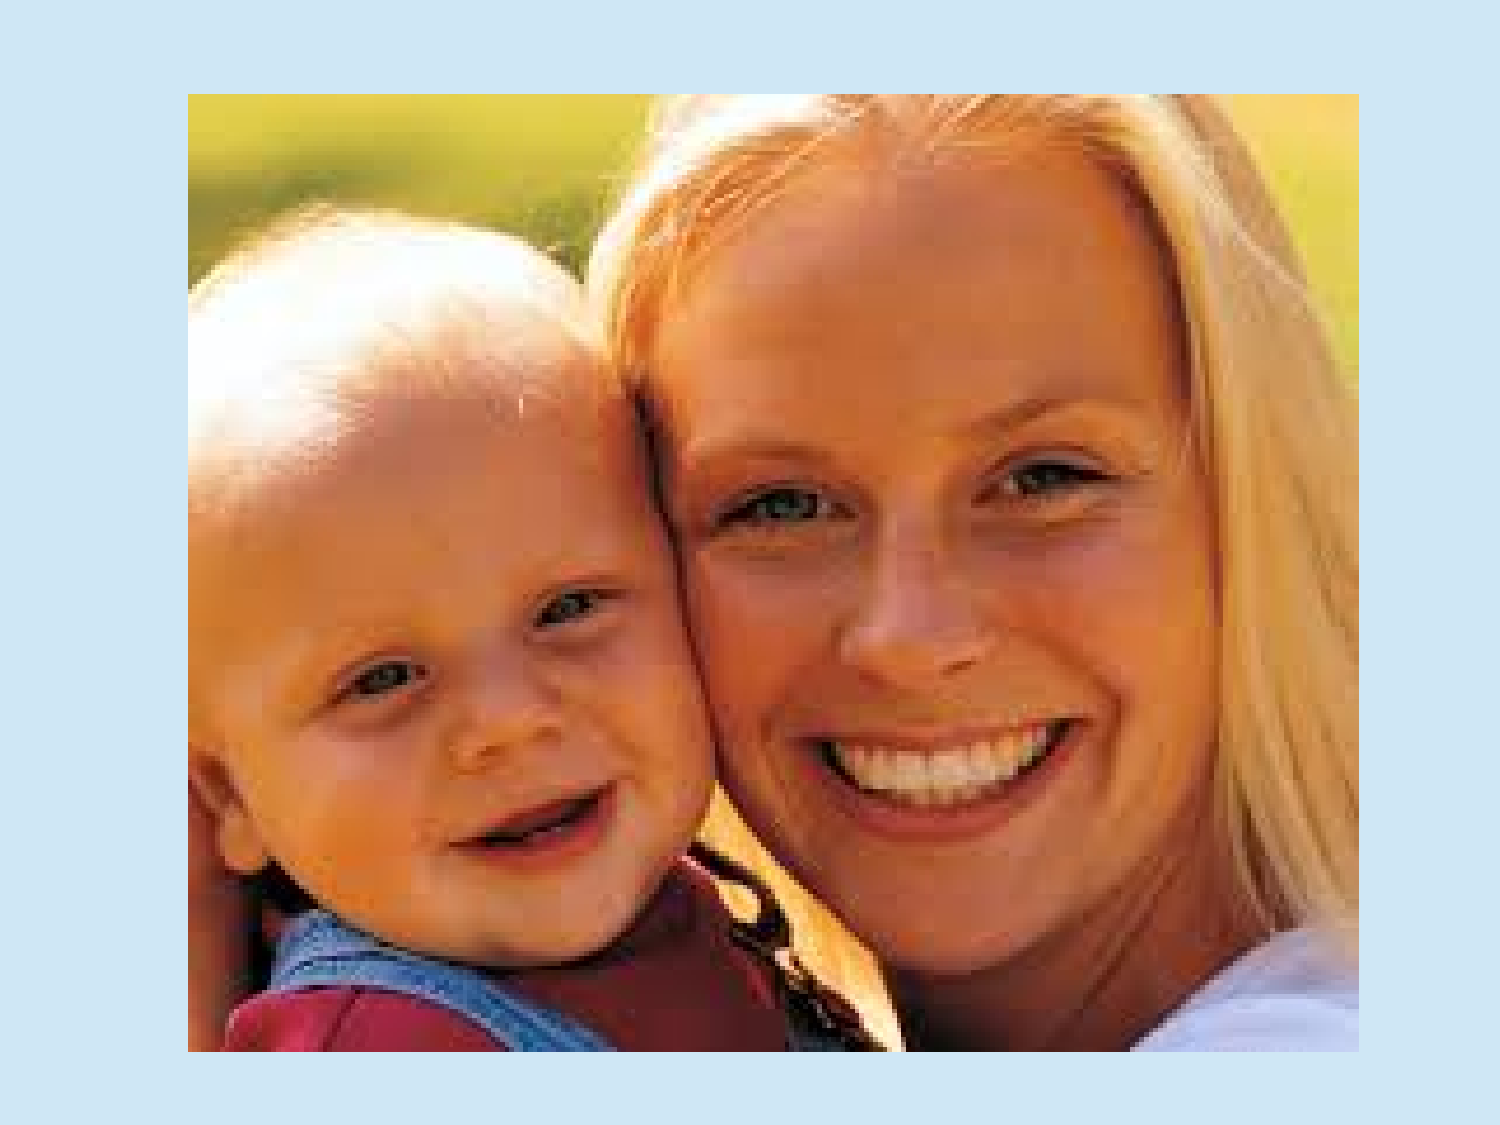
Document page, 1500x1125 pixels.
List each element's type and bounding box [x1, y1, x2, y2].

title [75, 45, 1425, 233]
picture [188, 94, 1359, 1052]
